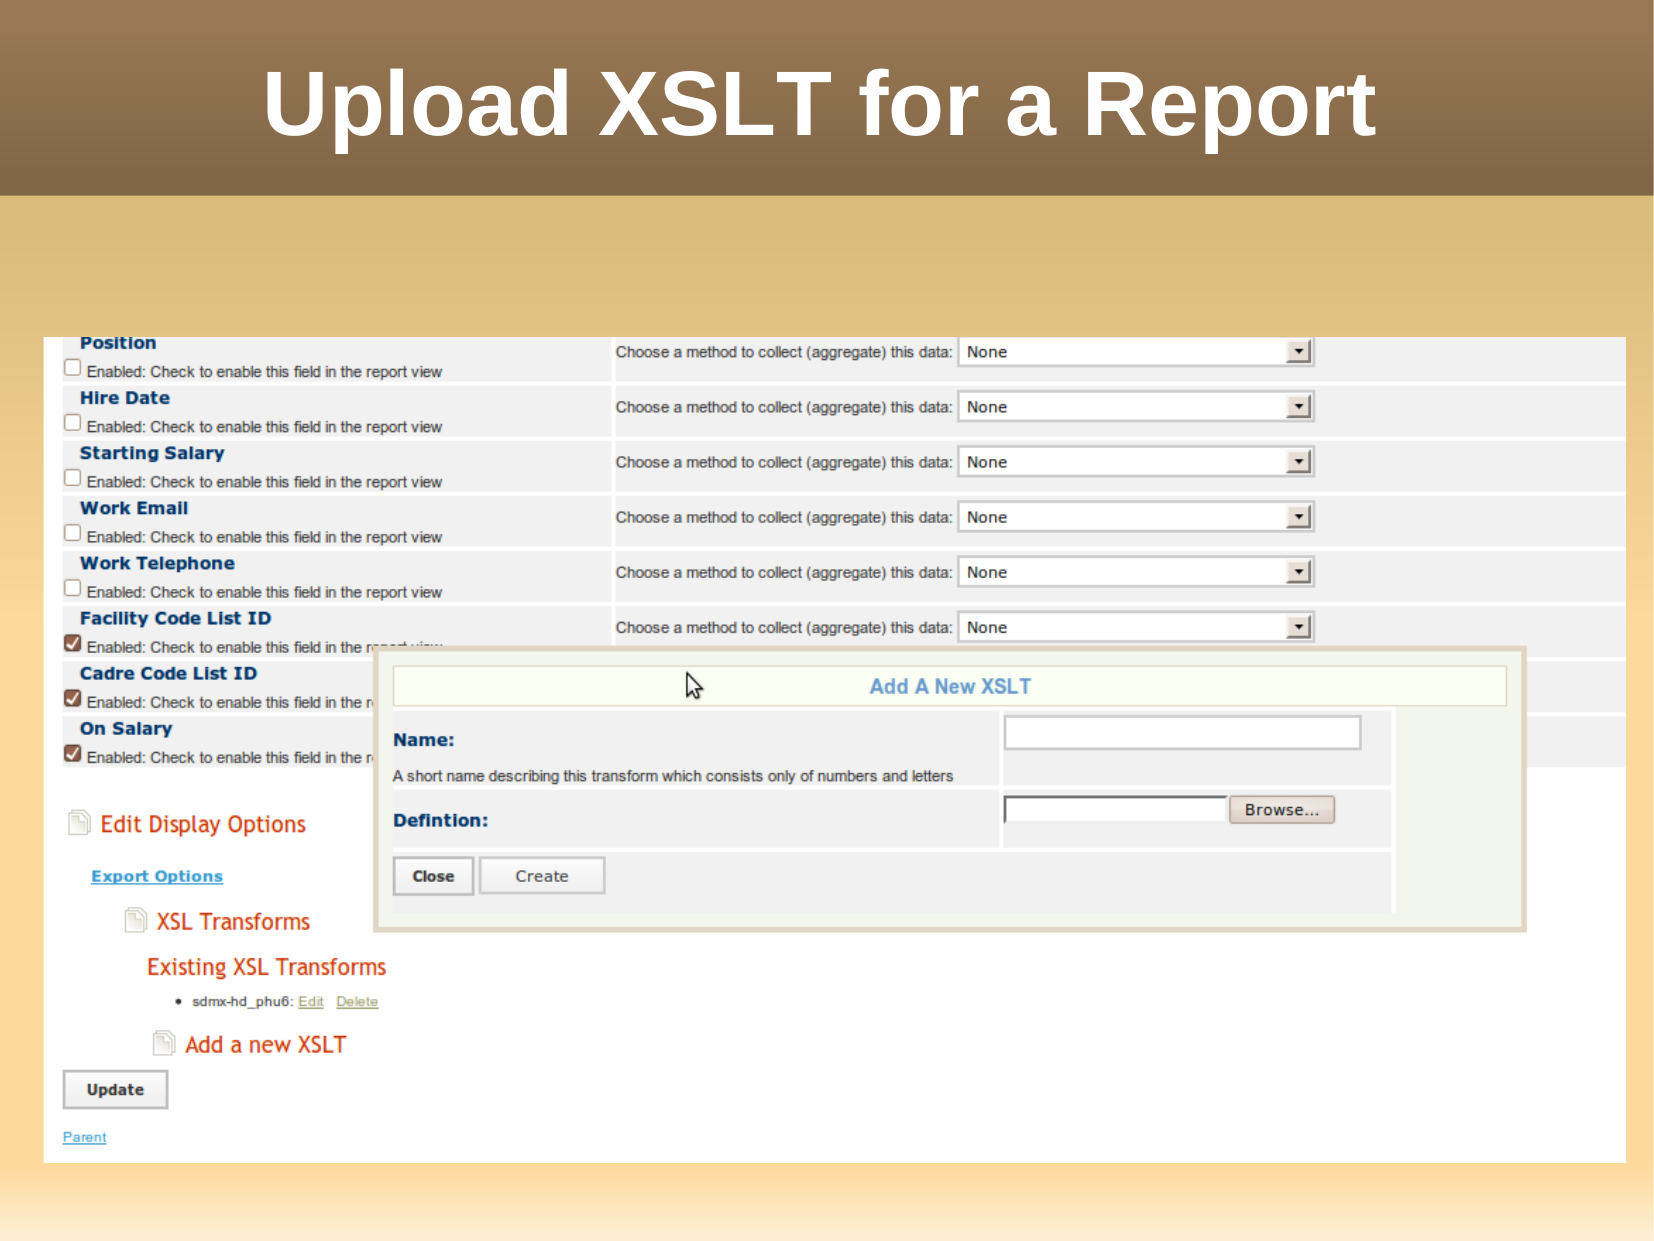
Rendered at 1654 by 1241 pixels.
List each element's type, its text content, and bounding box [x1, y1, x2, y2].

title Upload XSLT for a Report [76, 7, 1565, 200]
picture [0, 0, 1654, 1241]
